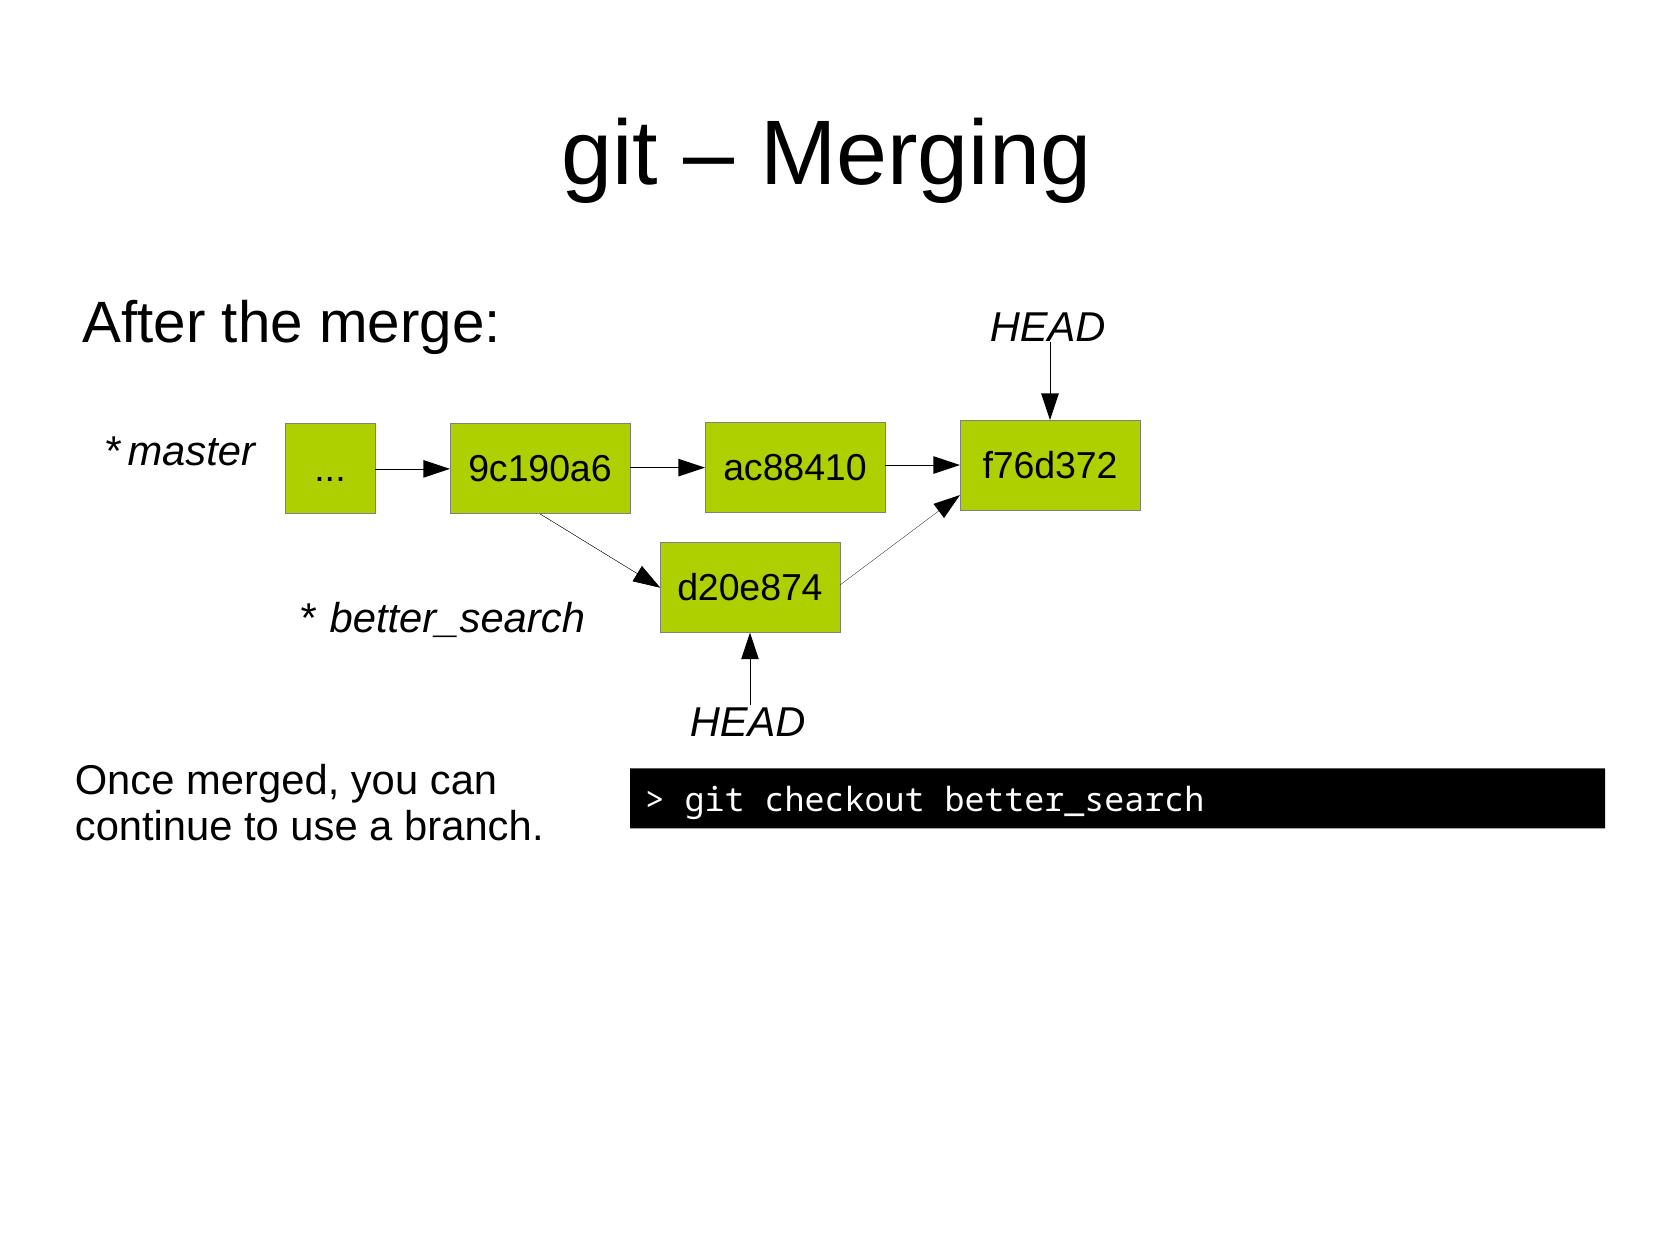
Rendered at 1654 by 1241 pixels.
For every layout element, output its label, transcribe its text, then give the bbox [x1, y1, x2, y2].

text_box HEAD [675, 691, 856, 753]
list After the merge: [82, 290, 751, 376]
text_box ... [285, 423, 376, 514]
text_box > git checkout better_search [631, 768, 1606, 826]
text_box ac88410 [705, 422, 886, 513]
text_box better_search [331, 587, 601, 649]
text_box * [75, 420, 136, 482]
text_box f76d372 [960, 420, 1141, 511]
text_box master [136, 420, 271, 482]
text_box d20e874 [660, 542, 841, 633]
title git – Merging [82, 49, 1571, 257]
text_box Once merged, you can continue to use a branch. [60, 749, 631, 858]
text_box HEAD [975, 296, 1156, 358]
text_box 9c190a6 [450, 423, 631, 514]
text_box * [270, 587, 331, 649]
